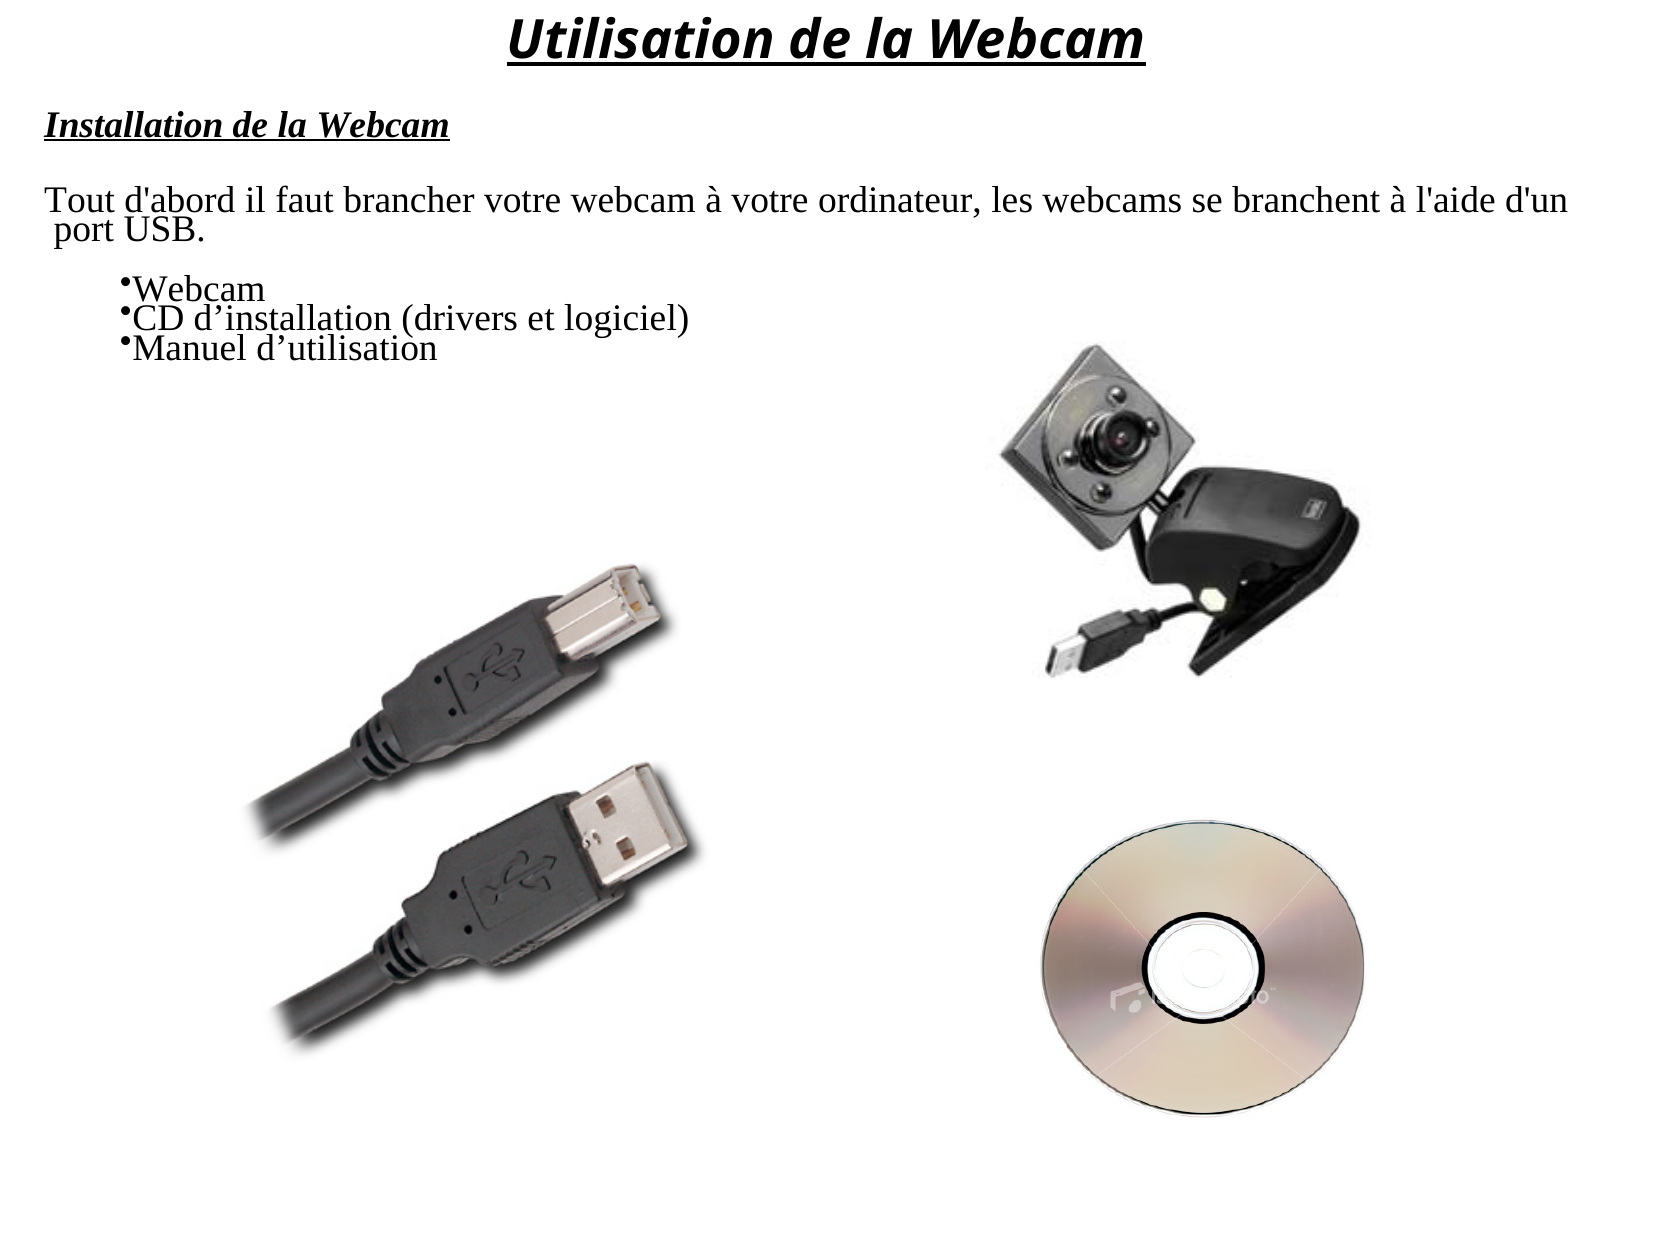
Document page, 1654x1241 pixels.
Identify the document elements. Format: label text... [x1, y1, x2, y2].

picture [1033, 815, 1372, 1123]
picture [944, 324, 1421, 680]
picture [236, 561, 709, 1063]
text_box Installation de la Webcam Tout d'abord il faut brancher votre webcam à votre ordinateur, les webcams se branchent à l'aide d'un port USB. Webcam CD d’installation (drivers et logiciel) Manuel d’utilisation [29, 118, 1624, 395]
text_box Utilisation de la Webcam [29, 29, 1624, 118]
